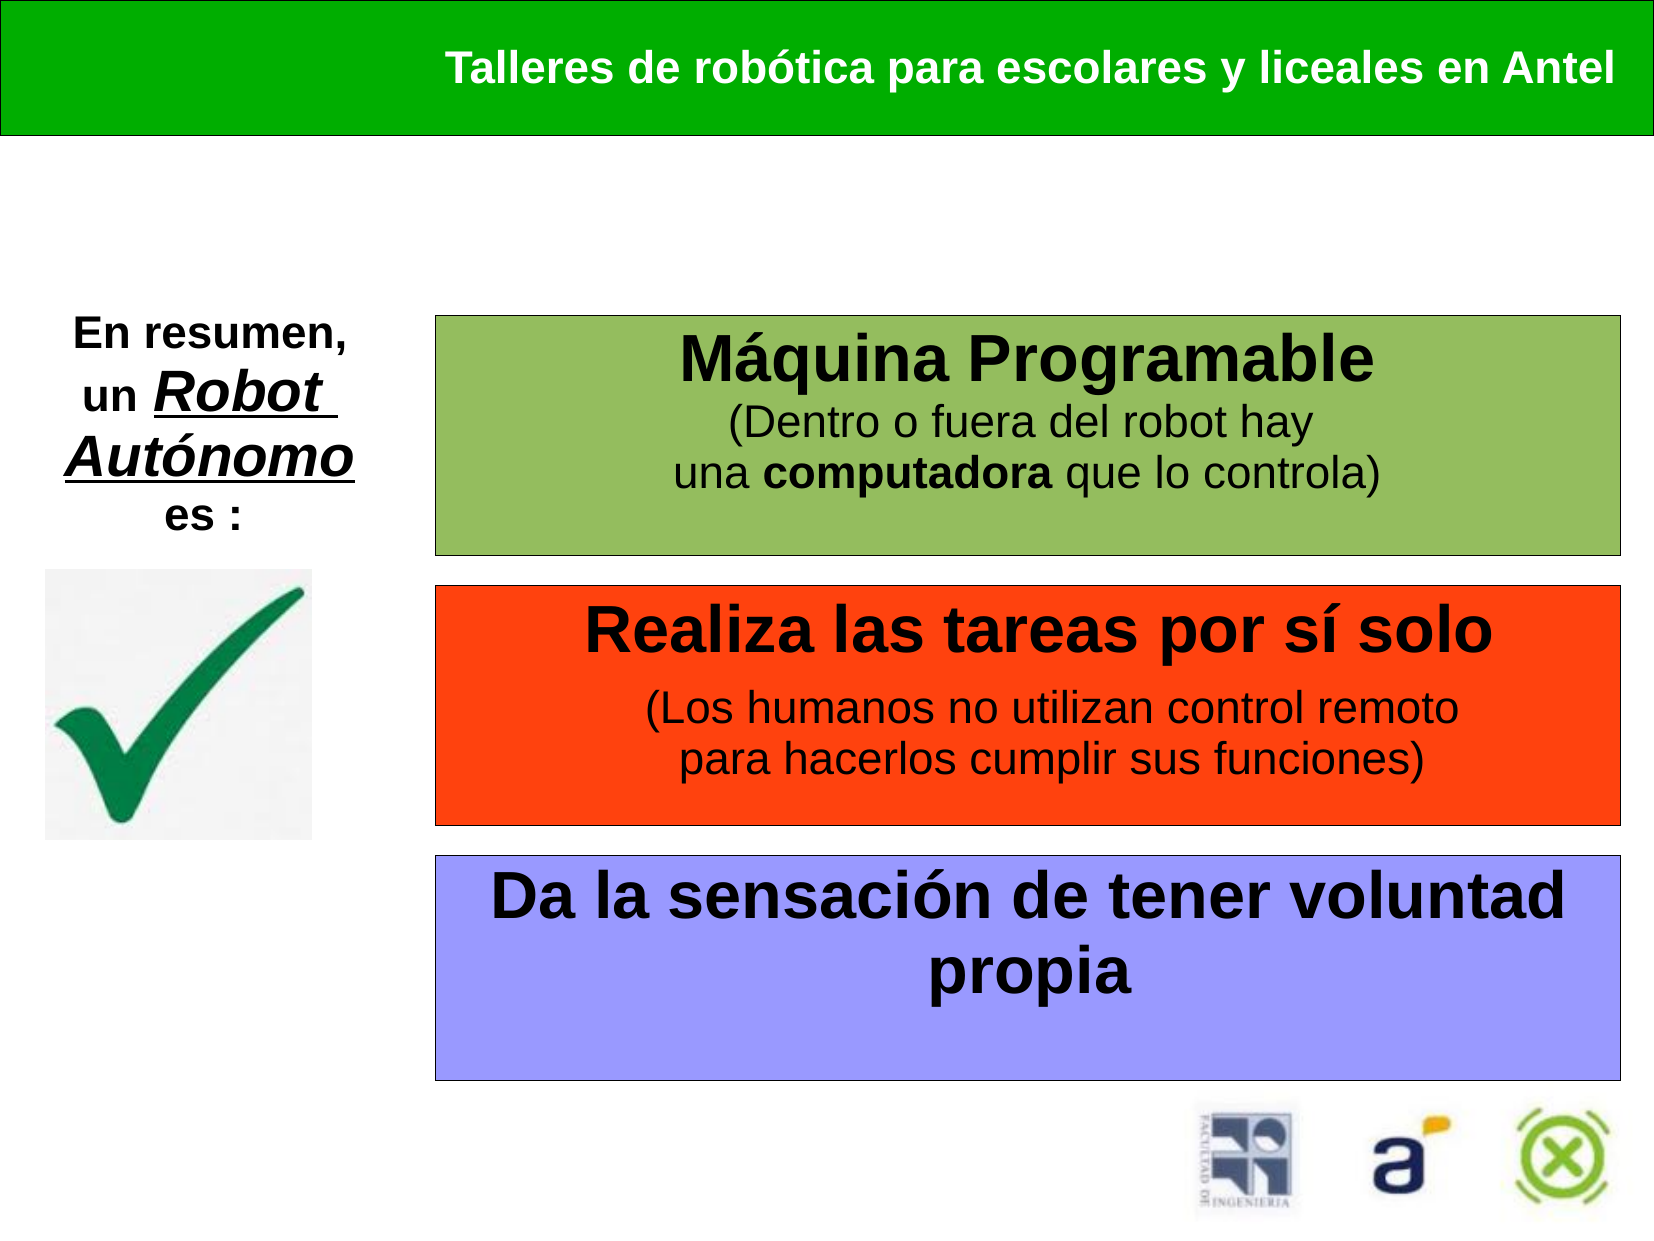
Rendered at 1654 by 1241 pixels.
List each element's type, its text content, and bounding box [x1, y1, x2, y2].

text_box [435, 1016, 1621, 1081]
text_box (Los humanos no utilizan control remoto para hacerlos cumplir sus funciones) [630, 674, 1476, 792]
text_box Talleres de robótica para escolares y liceales en Antel [0, 0, 1654, 136]
text_box En resumen, un Robot Autónomo es : [30, 300, 391, 553]
text_box [435, 585, 1621, 826]
text_box Máquina Programable (Dentro o fuera del robot hay una computadora que lo controla) [435, 315, 1621, 556]
text_box Da la sensación de tener voluntad propia [420, 850, 1639, 1016]
text_box Realiza las tareas por sí solo [570, 585, 1636, 675]
picture [0, 136, 1654, 1241]
